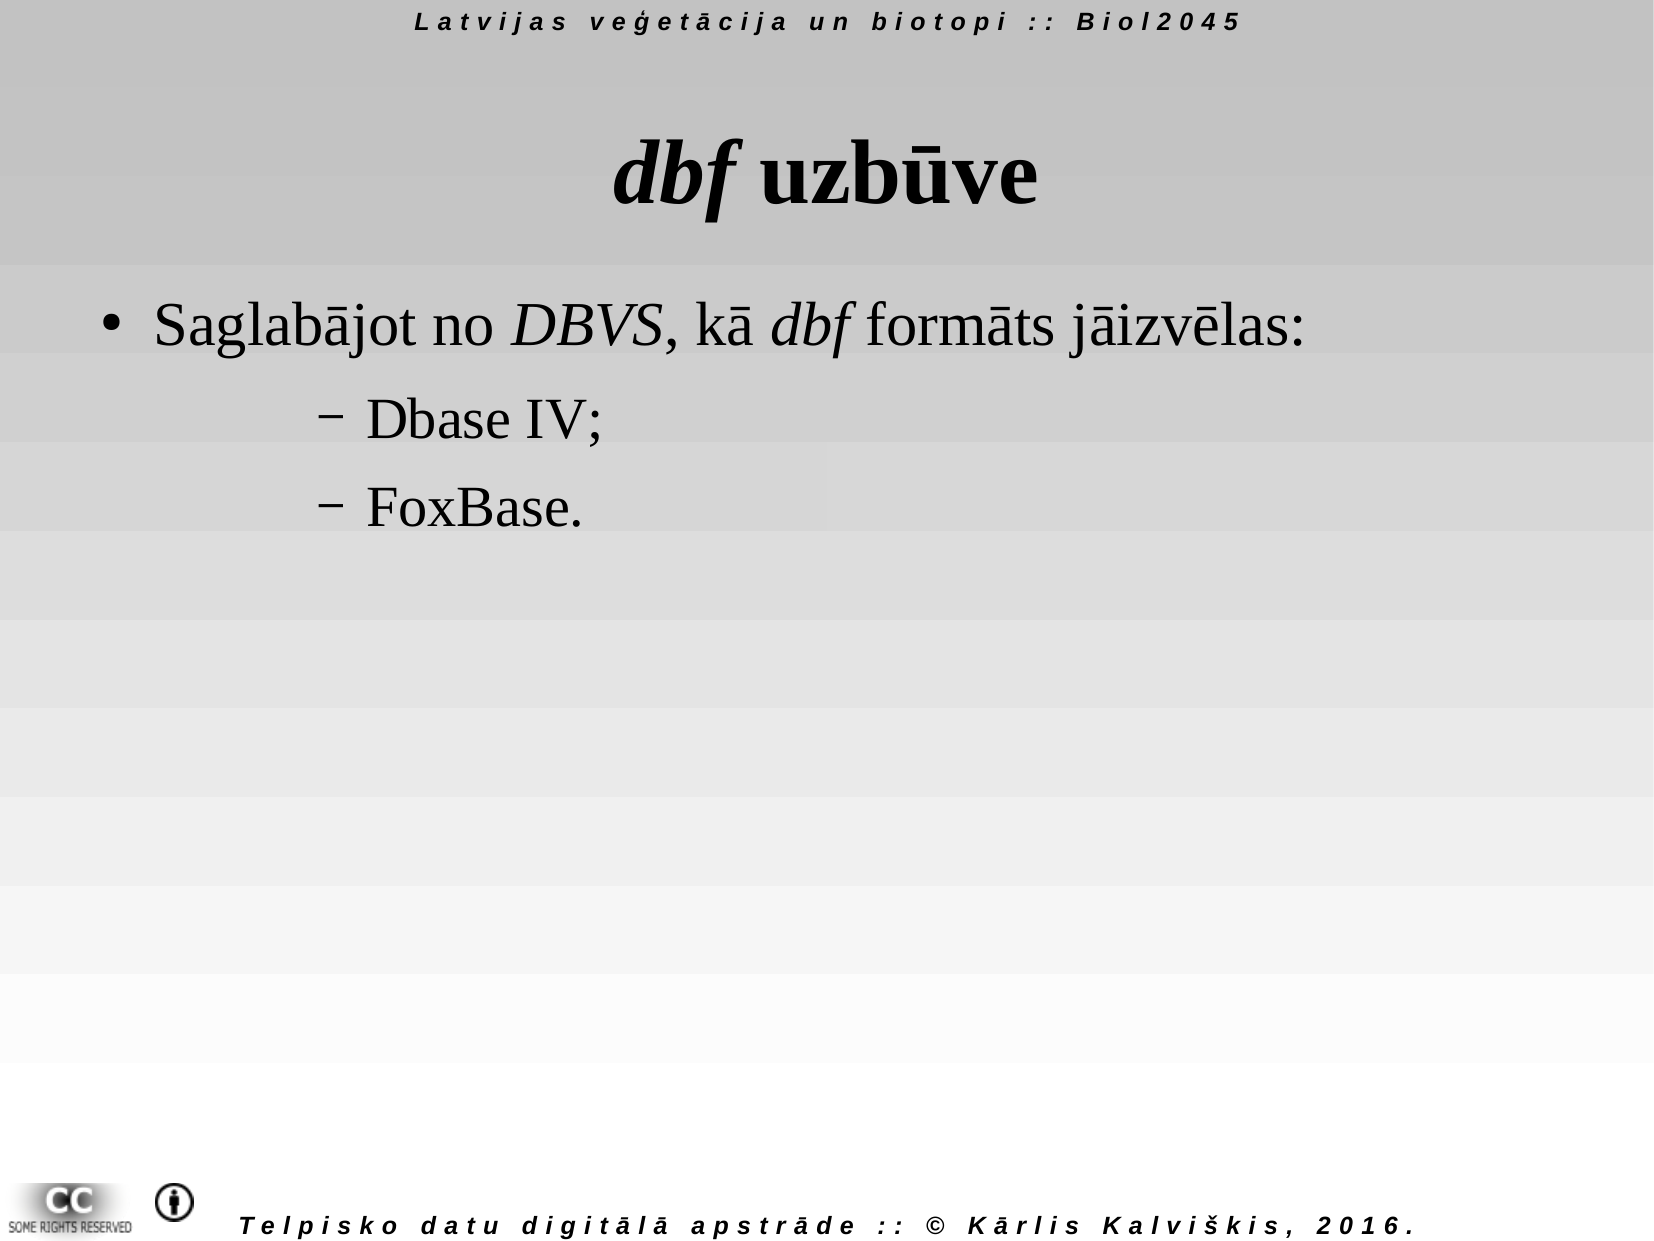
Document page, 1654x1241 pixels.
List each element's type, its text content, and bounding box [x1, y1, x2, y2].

list Saglabājot no DBVS, kā dbf formāts jāizvēlas: Dbase IV; FoxBase. [82, 289, 1571, 1098]
picture [0, 0, 1654, 1241]
title dbf uzbūve [29, 56, 1625, 289]
